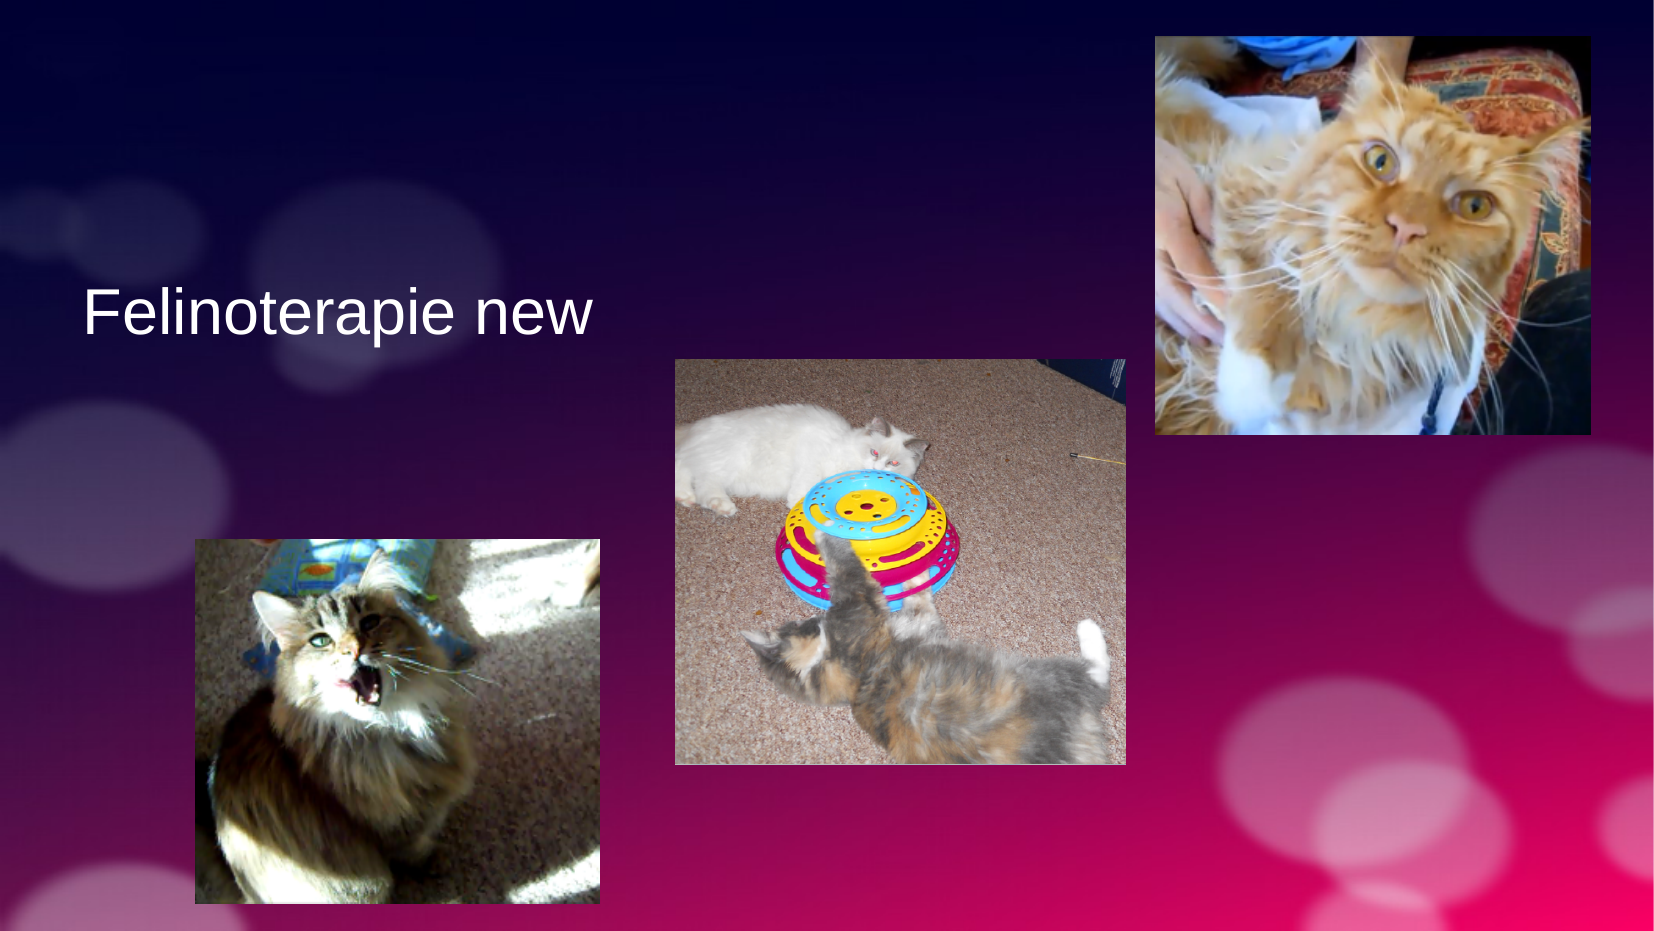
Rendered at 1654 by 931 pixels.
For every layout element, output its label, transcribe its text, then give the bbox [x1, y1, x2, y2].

picture [0, 0, 1654, 931]
title Felinoterapie new [82, 234, 1155, 390]
